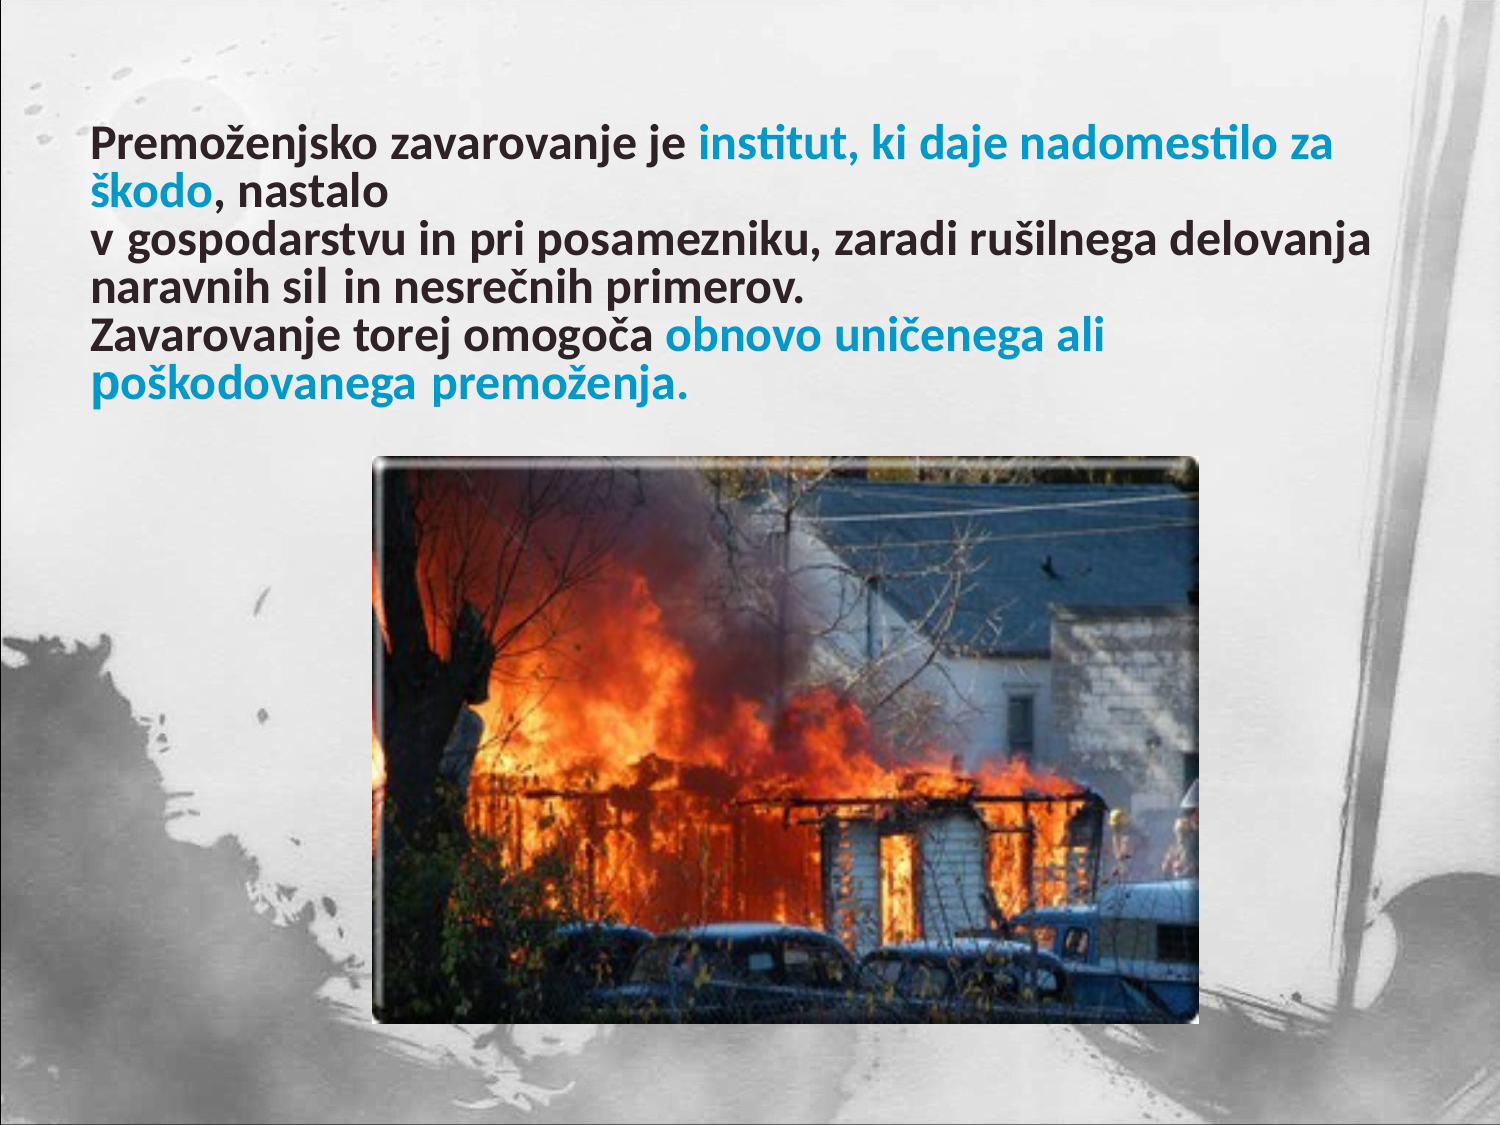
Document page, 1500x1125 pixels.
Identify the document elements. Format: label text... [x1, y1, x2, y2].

list Premoženjsko zavarovanje je institut, ki daje nadomestilo za škodo, nastalo v gospodarstvu in pri posamezniku, zaradi rušilnega delovanja naravnih sil in nesrečnih primerov. Zavarovanje torej omogoča obnovo uničenega ali poškodovanega premoženja. [75, 113, 1425, 1005]
picture [0, 0, 1500, 1125]
